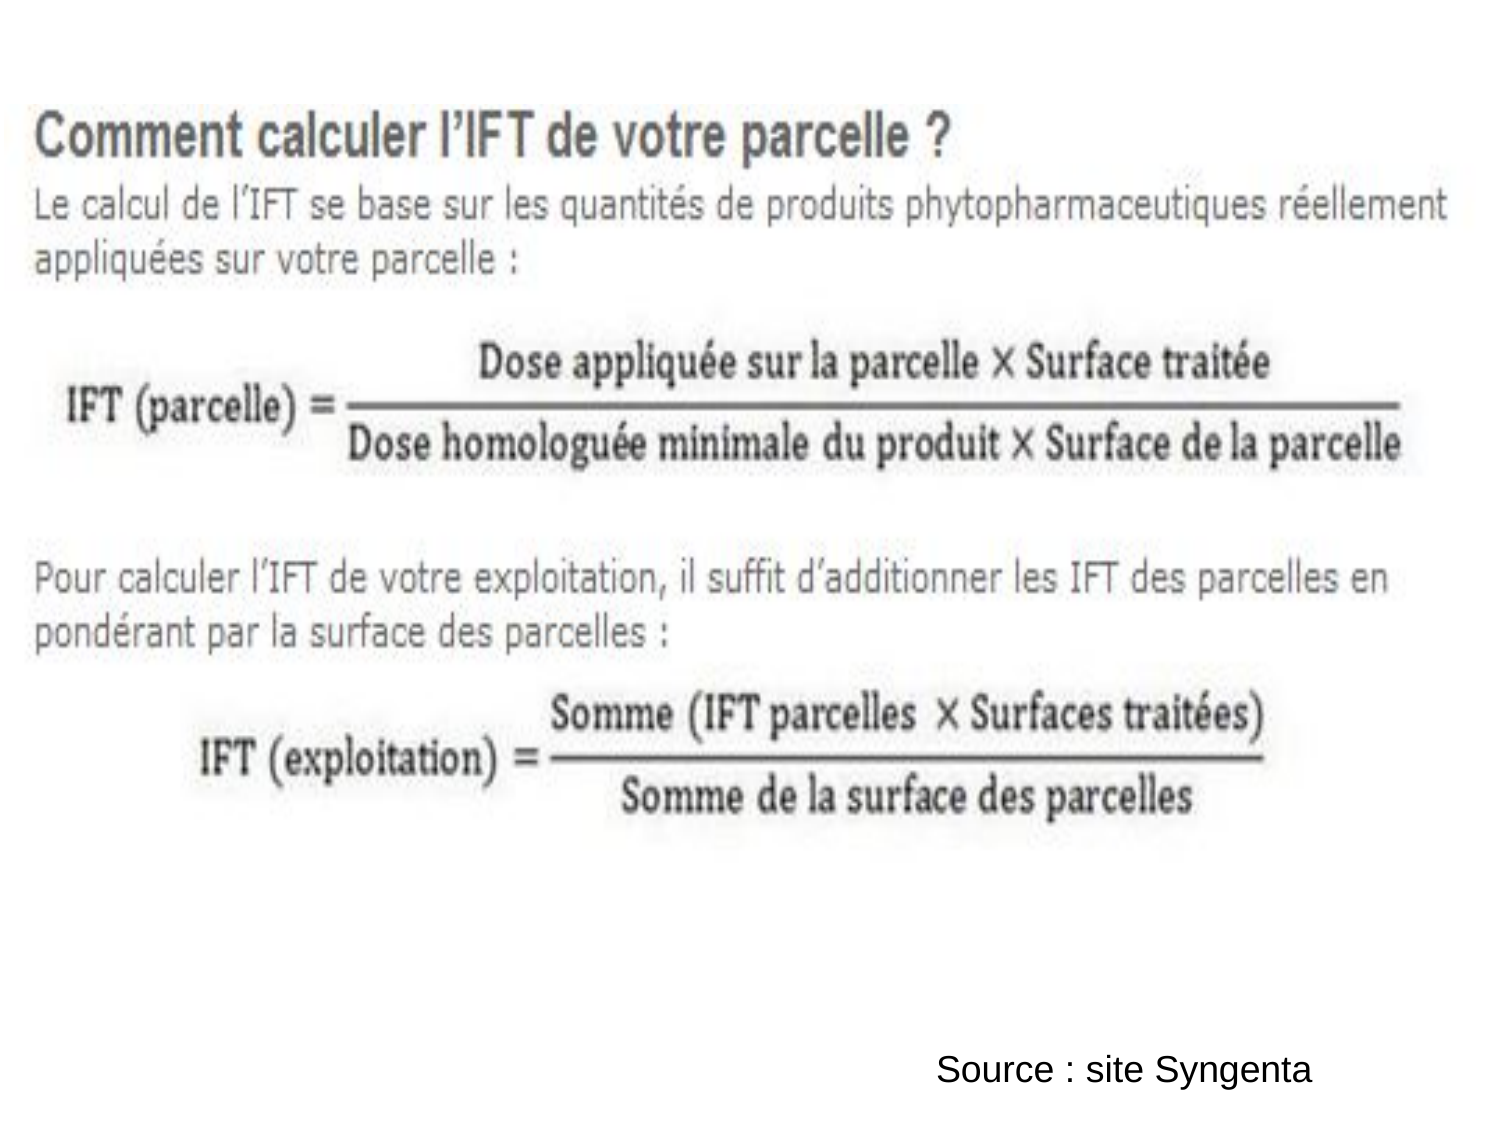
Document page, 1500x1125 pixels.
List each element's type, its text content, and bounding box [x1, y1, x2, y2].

picture [4, 104, 1500, 875]
text_box Source : site Syngenta [921, 1041, 1489, 1099]
